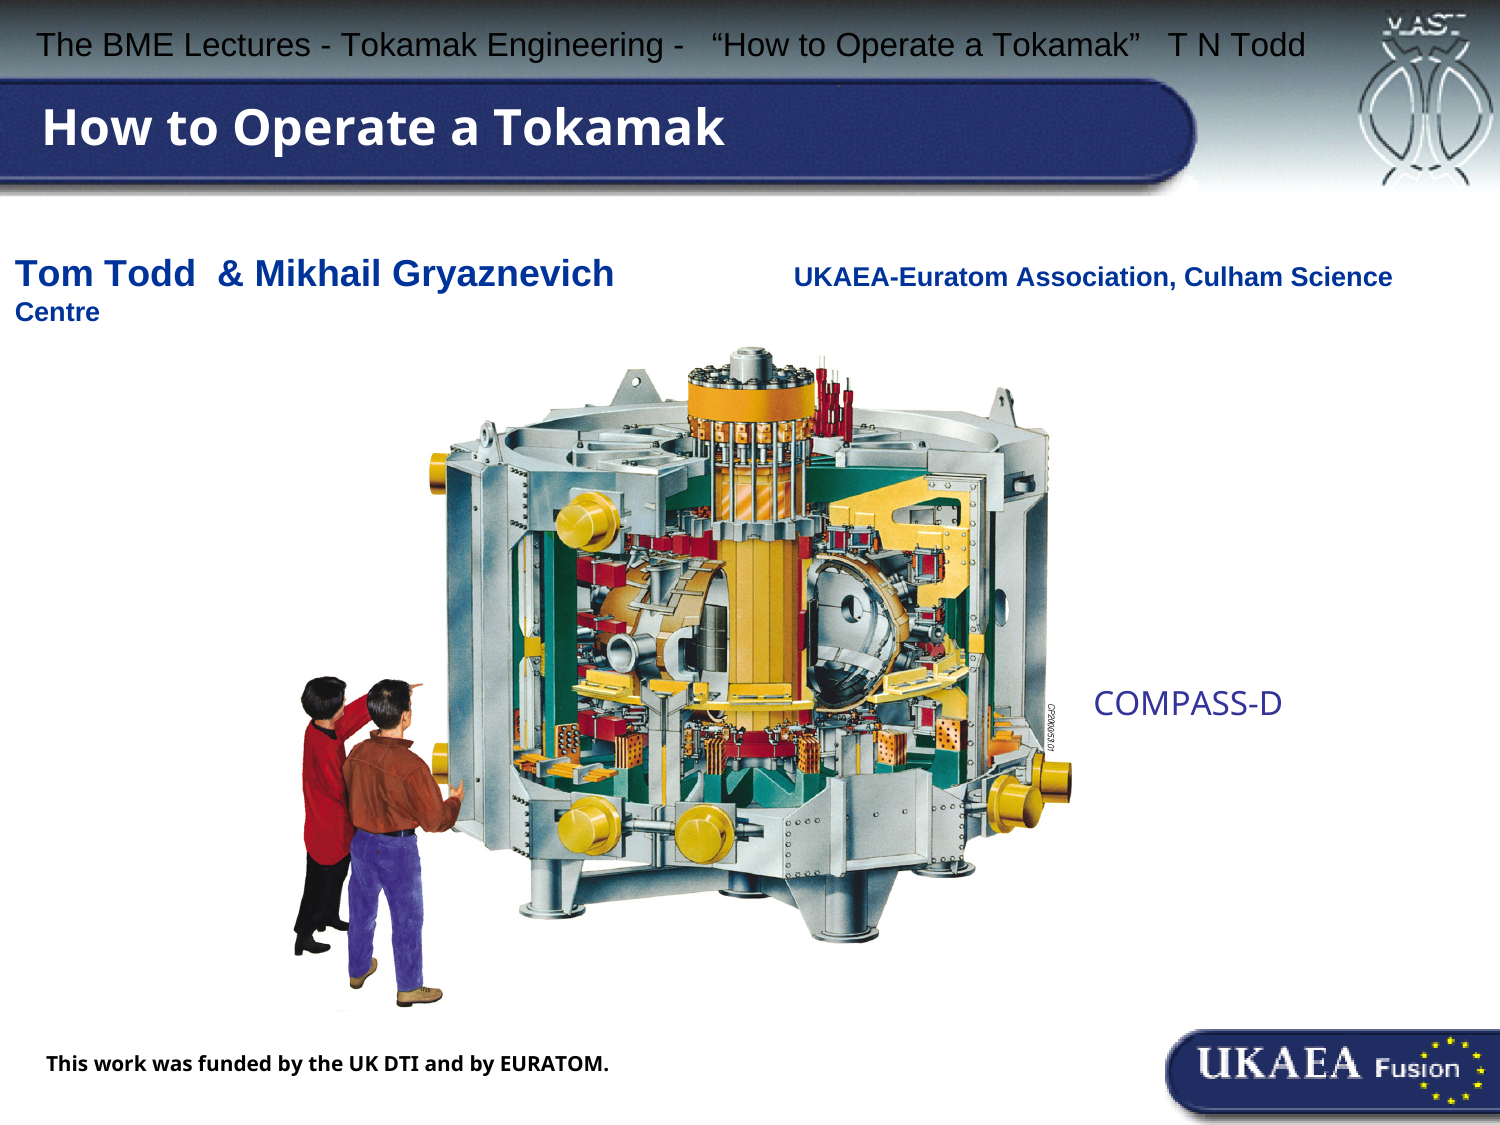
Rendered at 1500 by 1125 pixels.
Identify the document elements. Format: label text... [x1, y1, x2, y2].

picture [254, 323, 1119, 1044]
text_box COMPASS-D [1078, 674, 1299, 730]
picture [0, 0, 1500, 202]
text_box This work was funded by the UK DTI and by EURATOM. [31, 1042, 1113, 1083]
text_box The BME Lectures - Tokamak Engineering - “How to Operate a Tokamak” T N Todd [0, 15, 1323, 57]
text_box How to Operate a Tokamak [26, 88, 741, 164]
picture [1165, 1029, 1500, 1125]
text_box Tom Todd & Mikhail Gryaznevich UKAEA-Euratom Association, Culham Science Centre [0, 241, 1500, 380]
